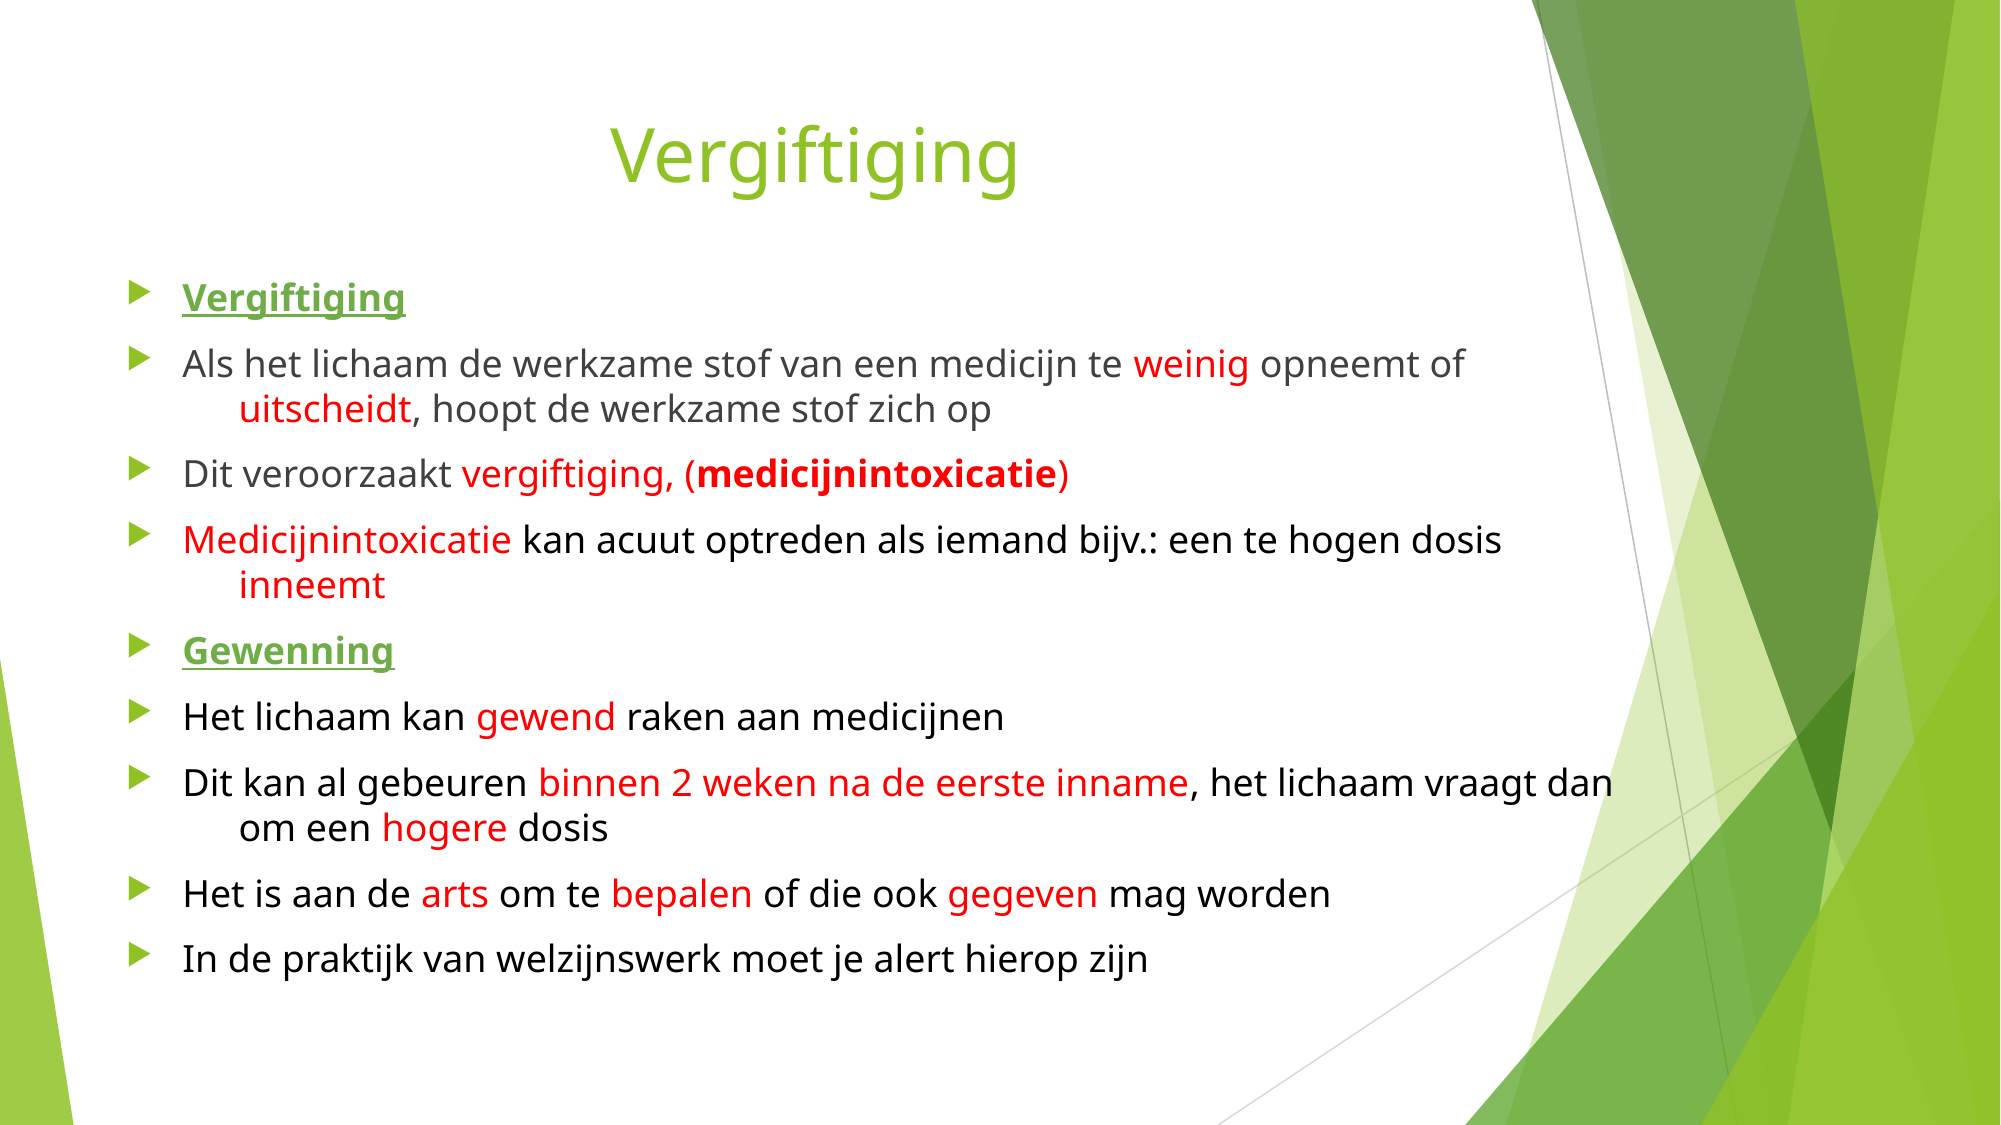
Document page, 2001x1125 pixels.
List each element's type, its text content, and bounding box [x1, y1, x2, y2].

title Vergiftiging [111, 99, 1522, 266]
list Vergiftiging Als het lichaam de werkzame stof van een medicijn te weinig opneemt of uitscheidt, hoopt de werkzame stof zich op Dit veroorzaakt vergiftiging, (medicijnintoxicatie) Medicijnintoxicatie kan acuut optreden als iemand bijv.: een te hogen dosis inneemt Gewenning Het lichaam kan gewend raken aan medicijnen Dit kan al gebeuren binnen 2 weken na de eerste inname, het lichaam vraagt dan om een hogere dosis Het is aan de arts om te bepalen of die ook gegeven mag worden In de praktijk van welzijnswerk moet je alert hierop zijn [111, 266, 1653, 992]
